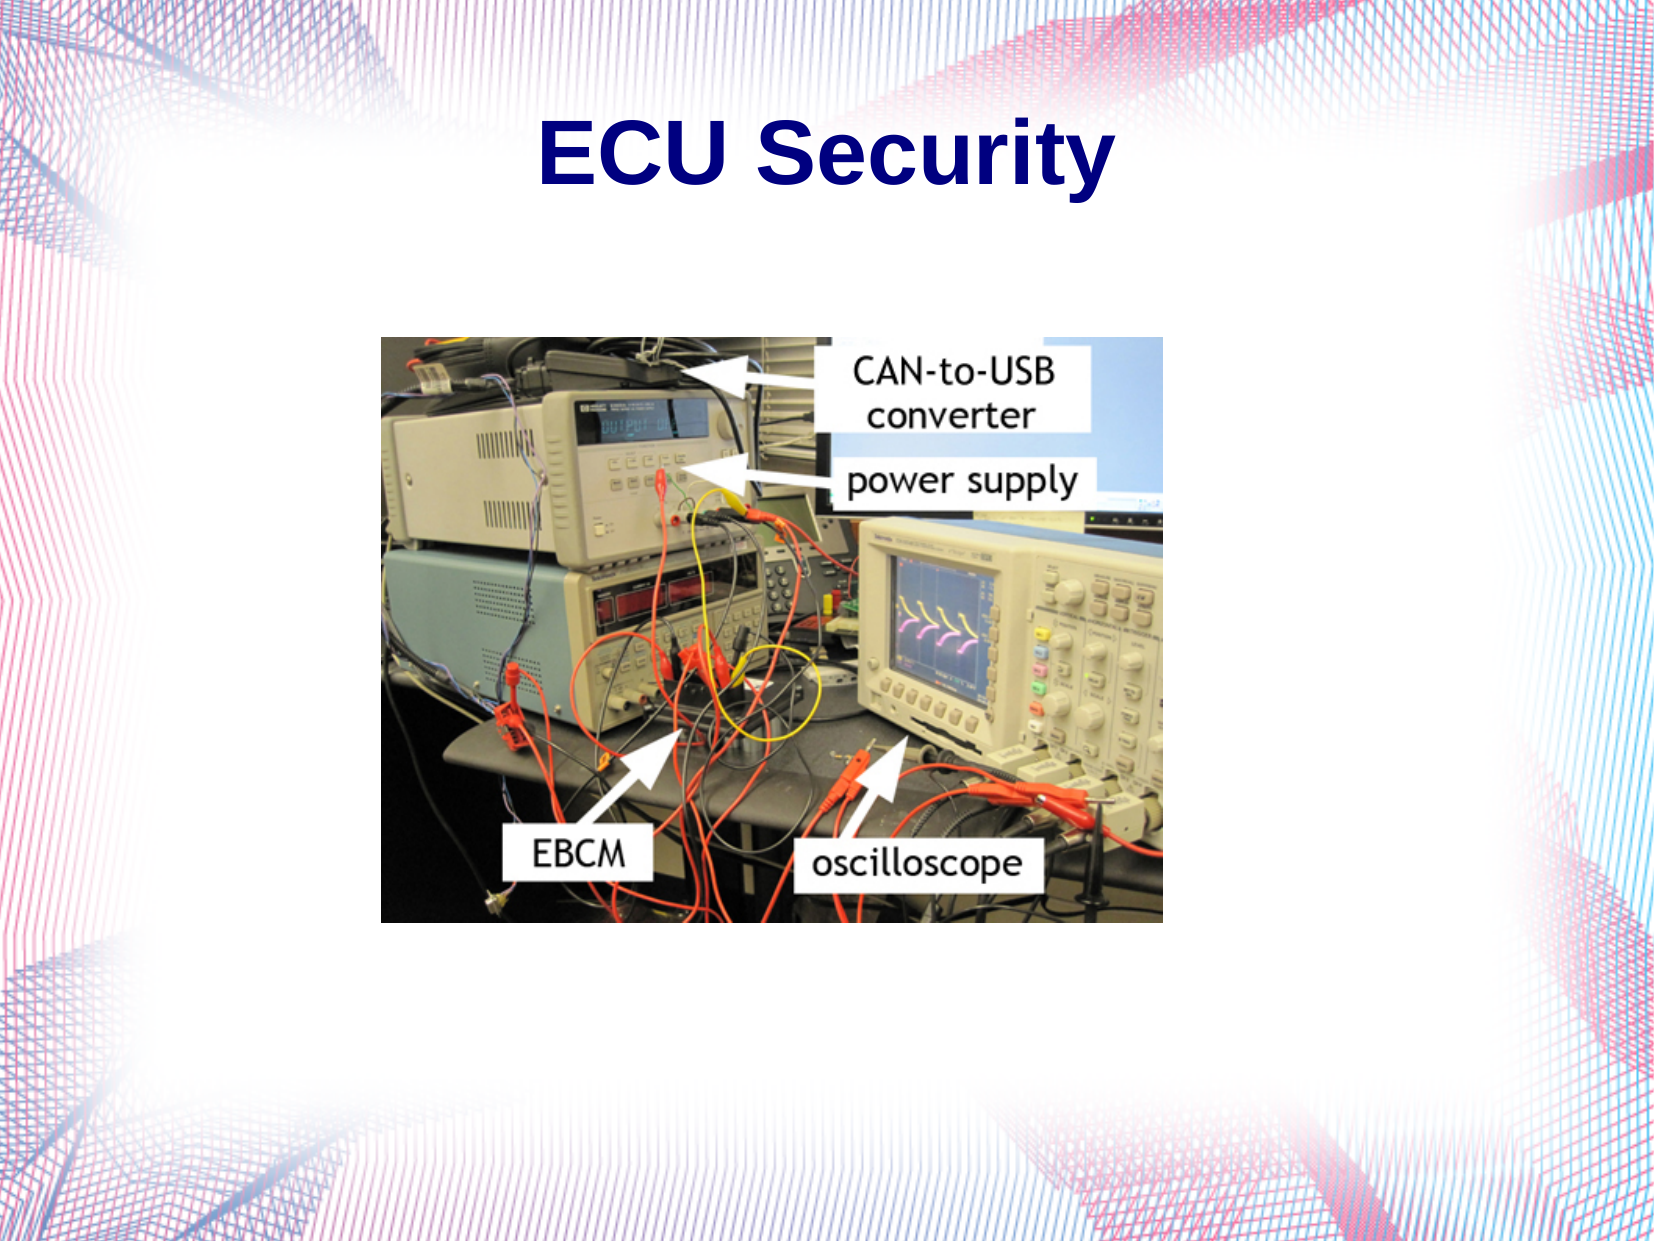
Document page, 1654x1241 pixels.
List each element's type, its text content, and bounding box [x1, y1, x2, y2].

title ECU Security [82, 49, 1571, 257]
picture [0, 0, 1654, 1241]
